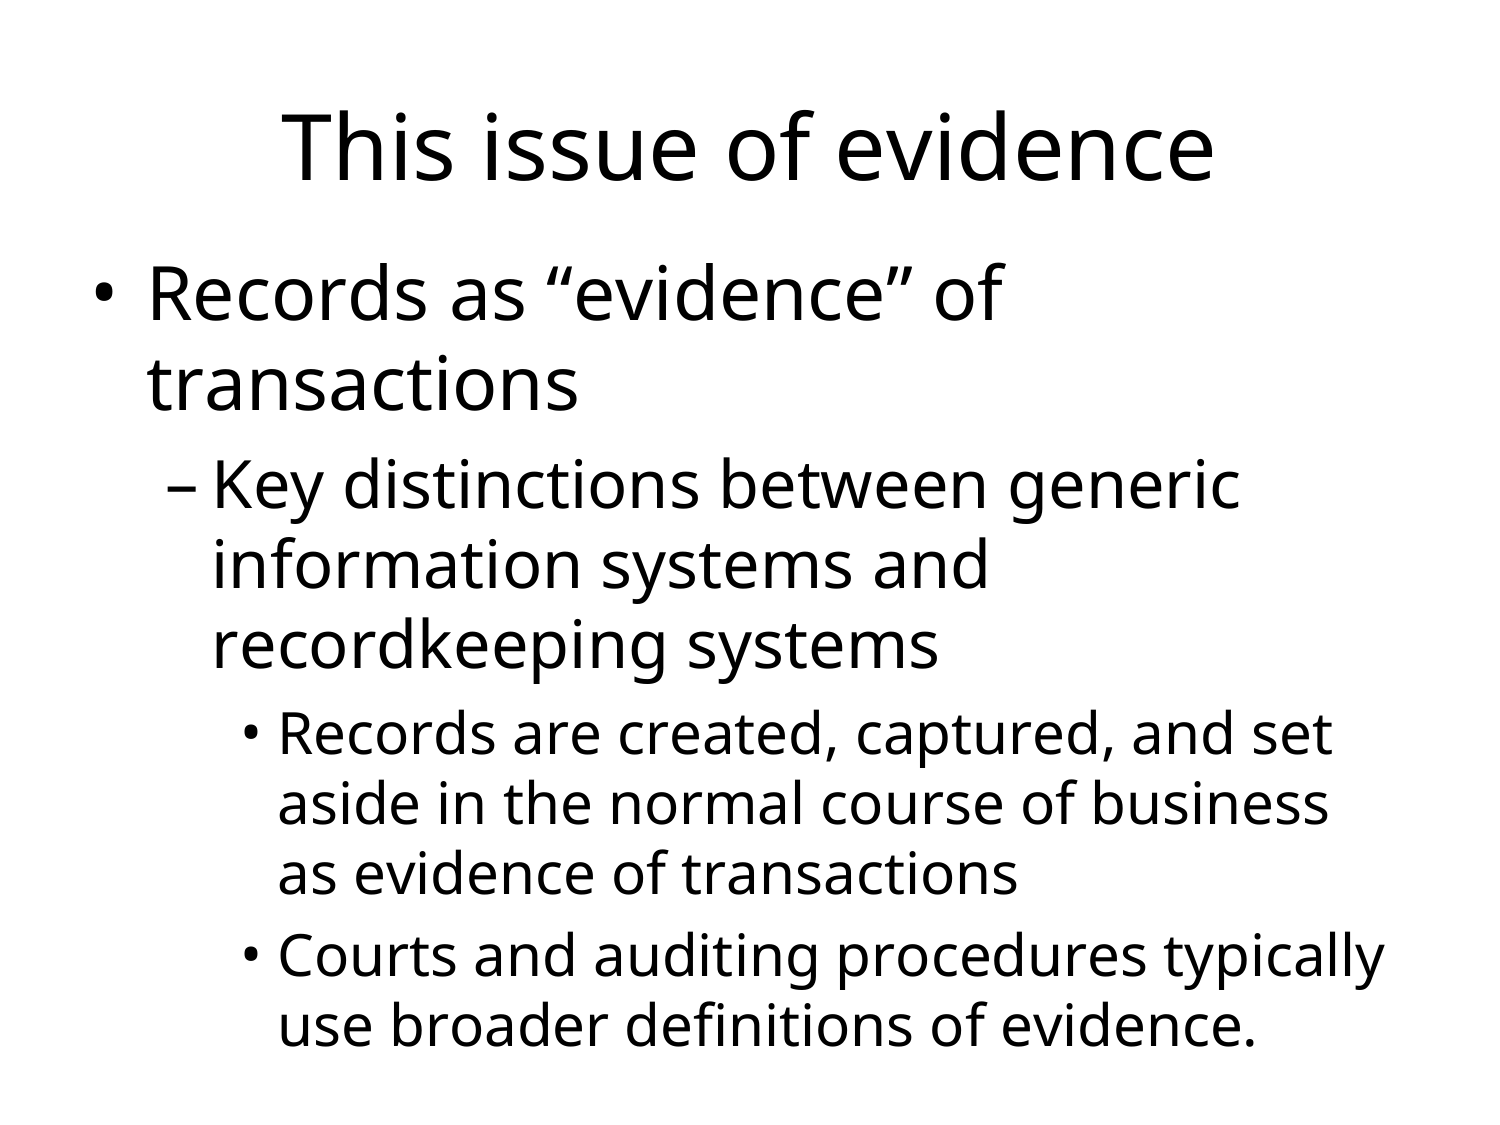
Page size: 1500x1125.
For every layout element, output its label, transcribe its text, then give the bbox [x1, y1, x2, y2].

title This issue of evidence [112, 49, 1388, 237]
list Records as “evidence” of transactions Key distinctions between generic information systems and recordkeeping systems Records are created, captured, and set aside in the normal course of business as evidence of transactions Courts and auditing procedures typically use broader definitions of evidence. [75, 237, 1413, 1101]
